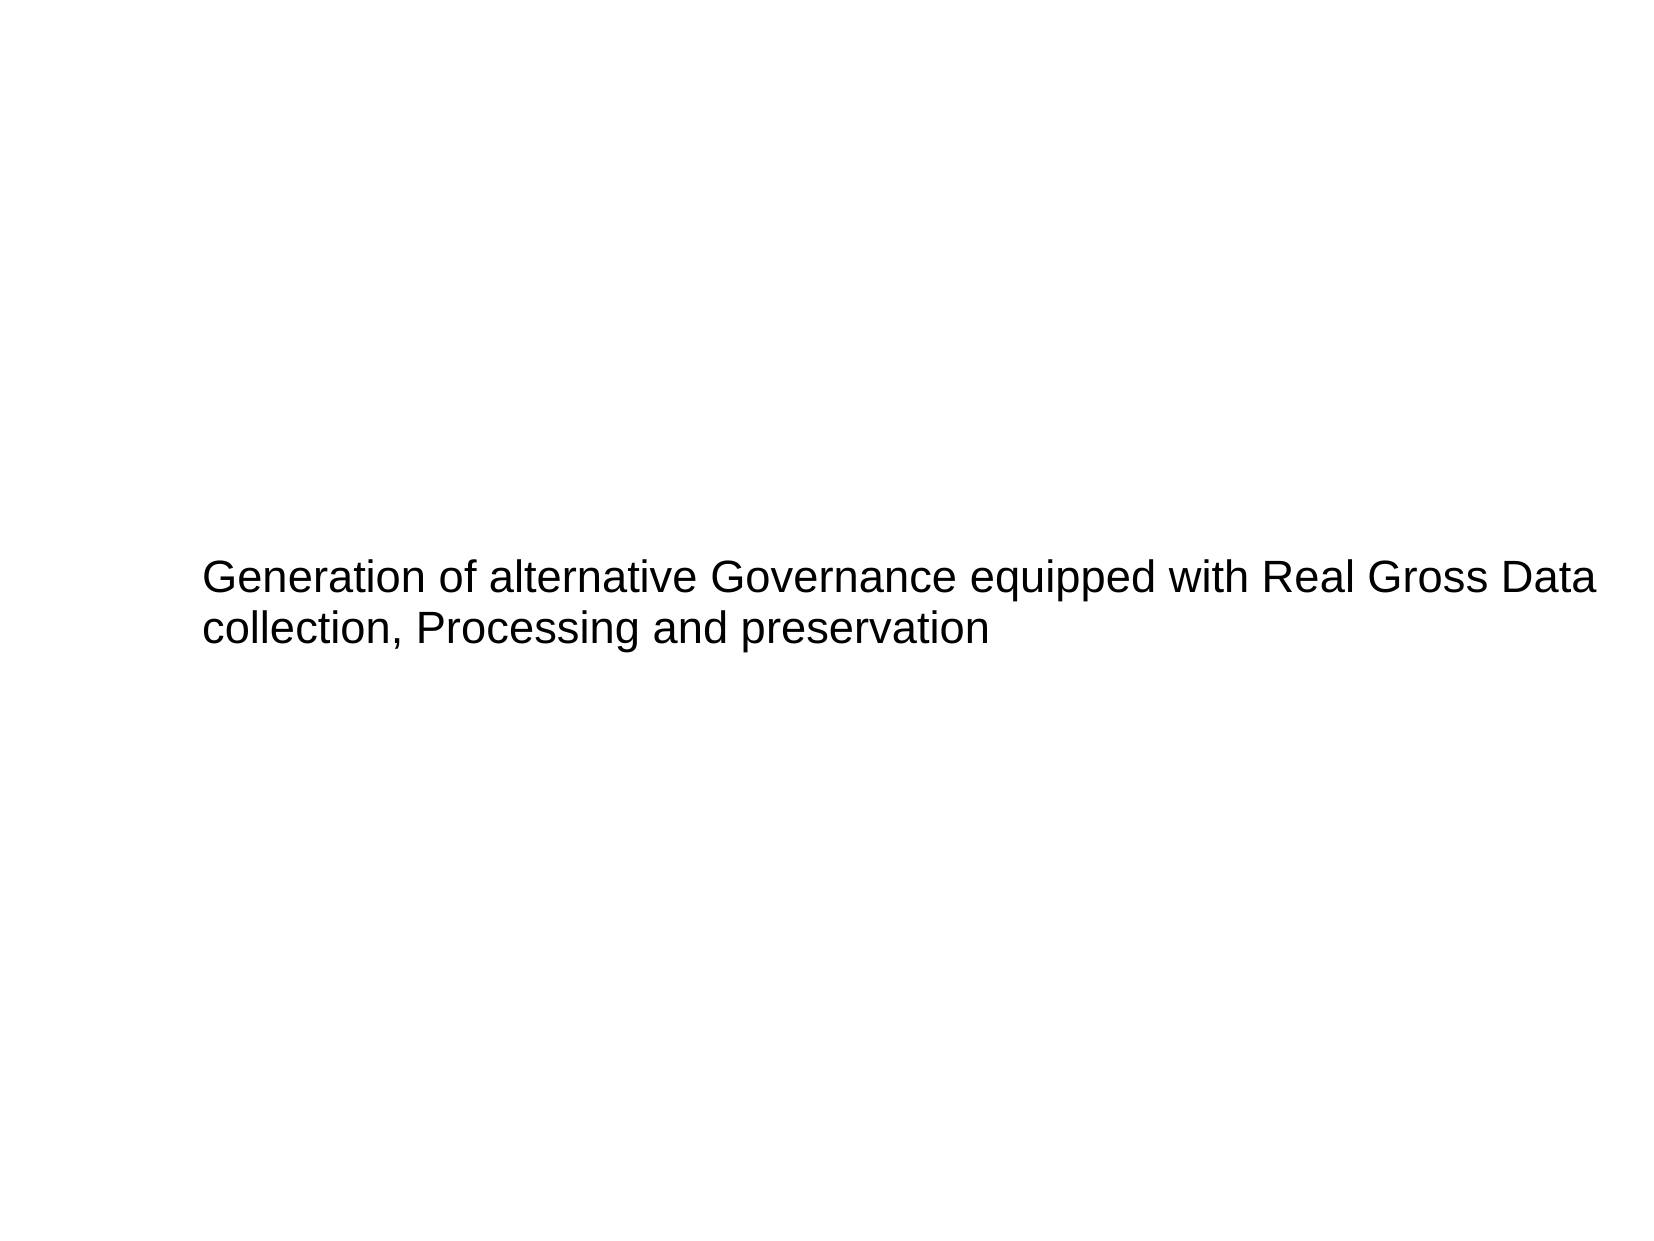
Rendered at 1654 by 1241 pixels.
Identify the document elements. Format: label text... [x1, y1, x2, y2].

text_box Generation of alternative Governance equipped with Real Gross Data collection, Processing and preservation [187, 544, 1647, 661]
